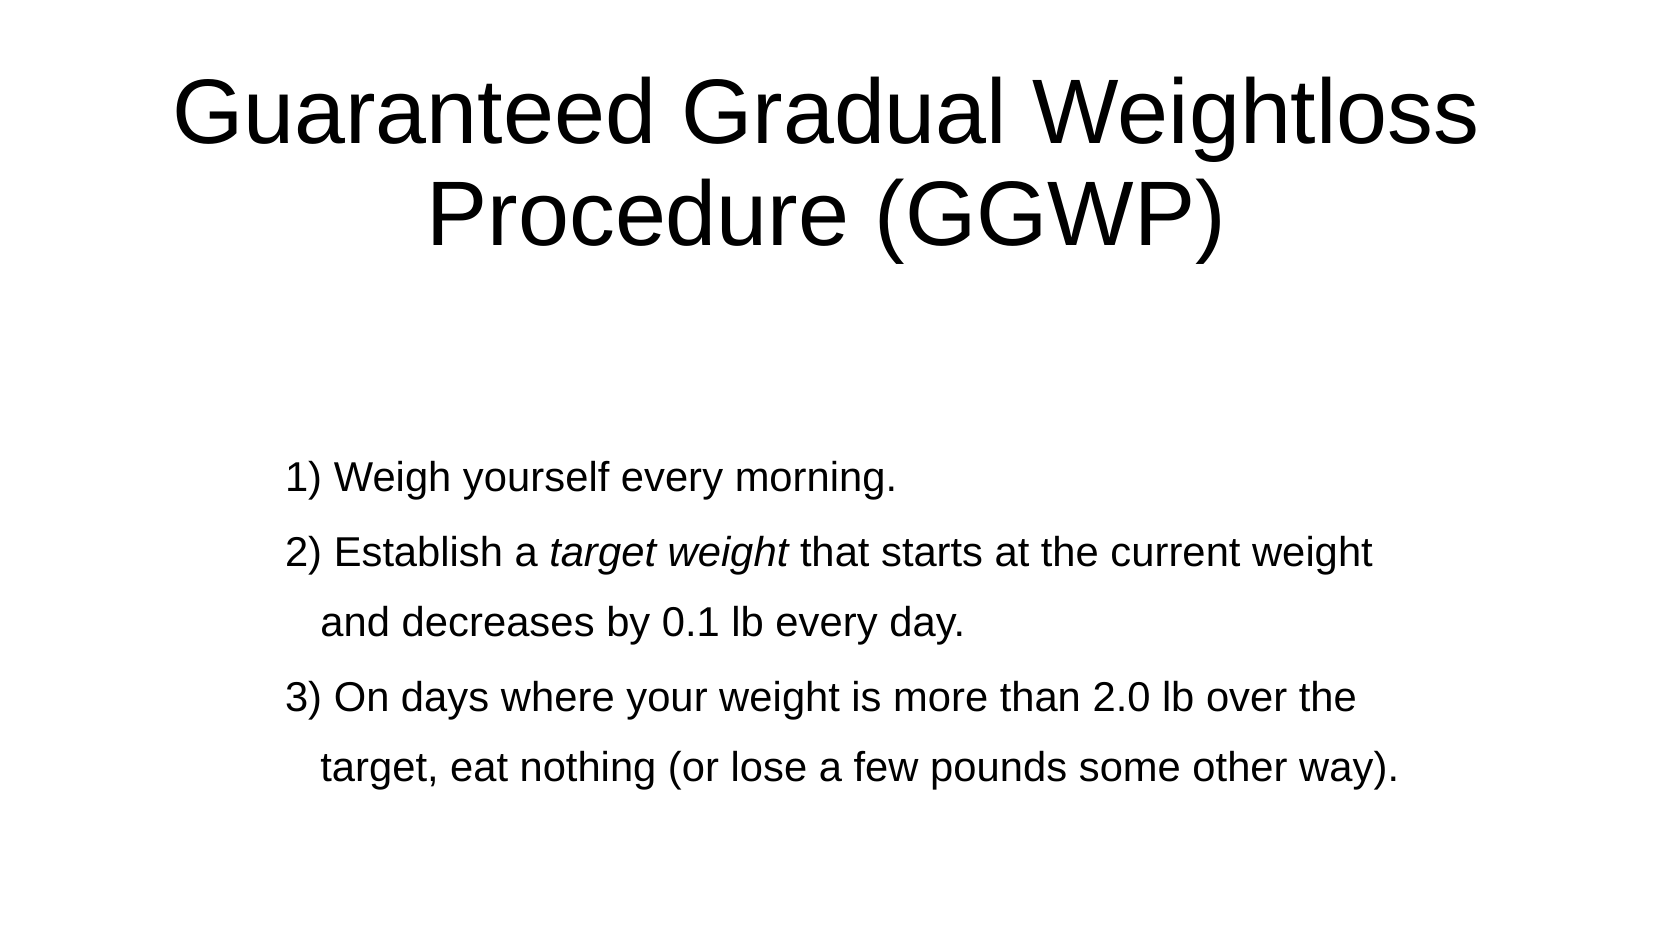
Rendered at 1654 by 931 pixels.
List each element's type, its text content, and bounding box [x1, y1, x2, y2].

title Guaranteed Gradual Weightloss Procedure (GGWP) [82, 60, 1571, 266]
subtitle Weigh yourself every morning. Establish a target weight that starts at the current weight and decreases by 0.1 lb every day. On days where your weight is more than 2.0 lb over the target, eat nothing (or lose a few pounds some other way). [285, 345, 1411, 876]
